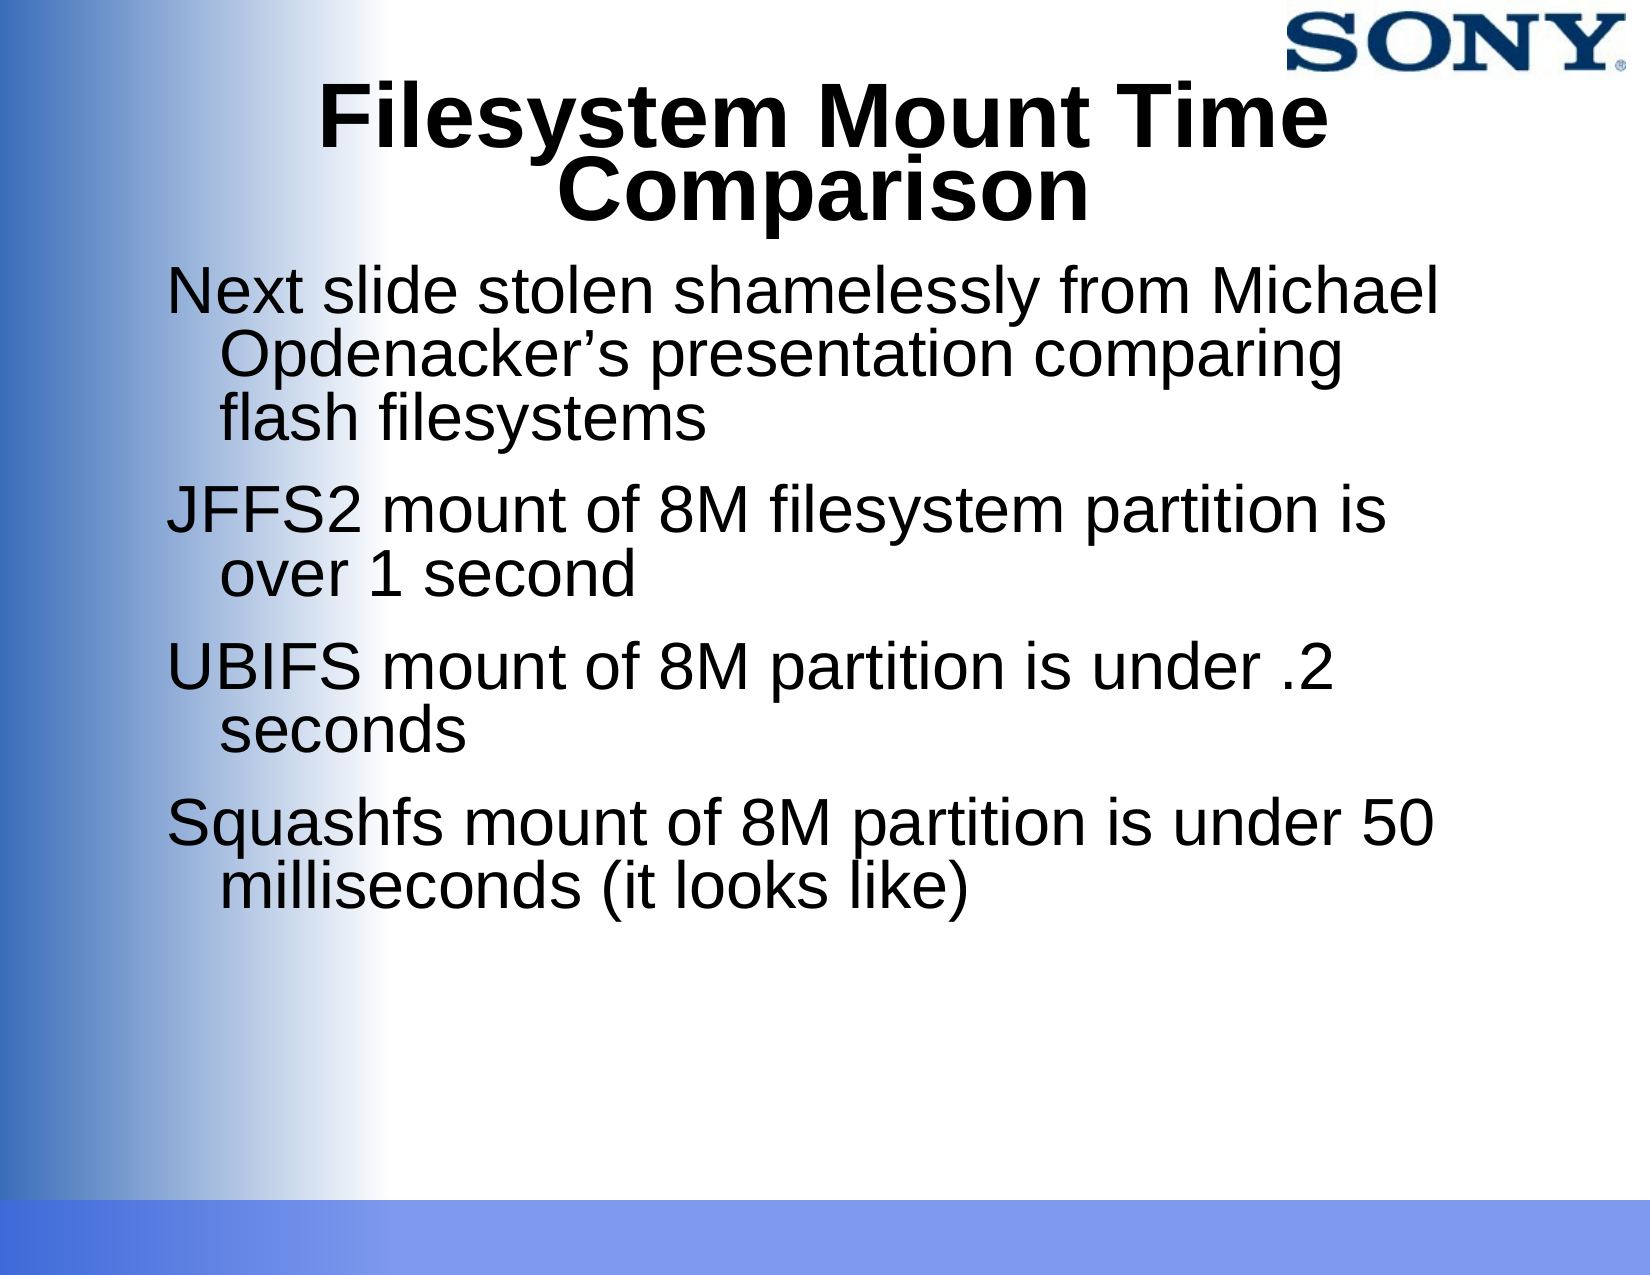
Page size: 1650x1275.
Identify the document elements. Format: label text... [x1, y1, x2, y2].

picture [1287, 0, 1626, 80]
title Filesystem Mount Time Comparison [149, 74, 1499, 250]
list Next slide stolen shamelessly from Michael Opdenacker’s presentation comparing flash filesystems JFFS2 mount of 8M filesystem partition is over 1 second UBIFS mount of 8M partition is under .2 seconds Squashfs mount of 8M partition is under 50 milliseconds (it looks like) [149, 262, 1499, 1188]
